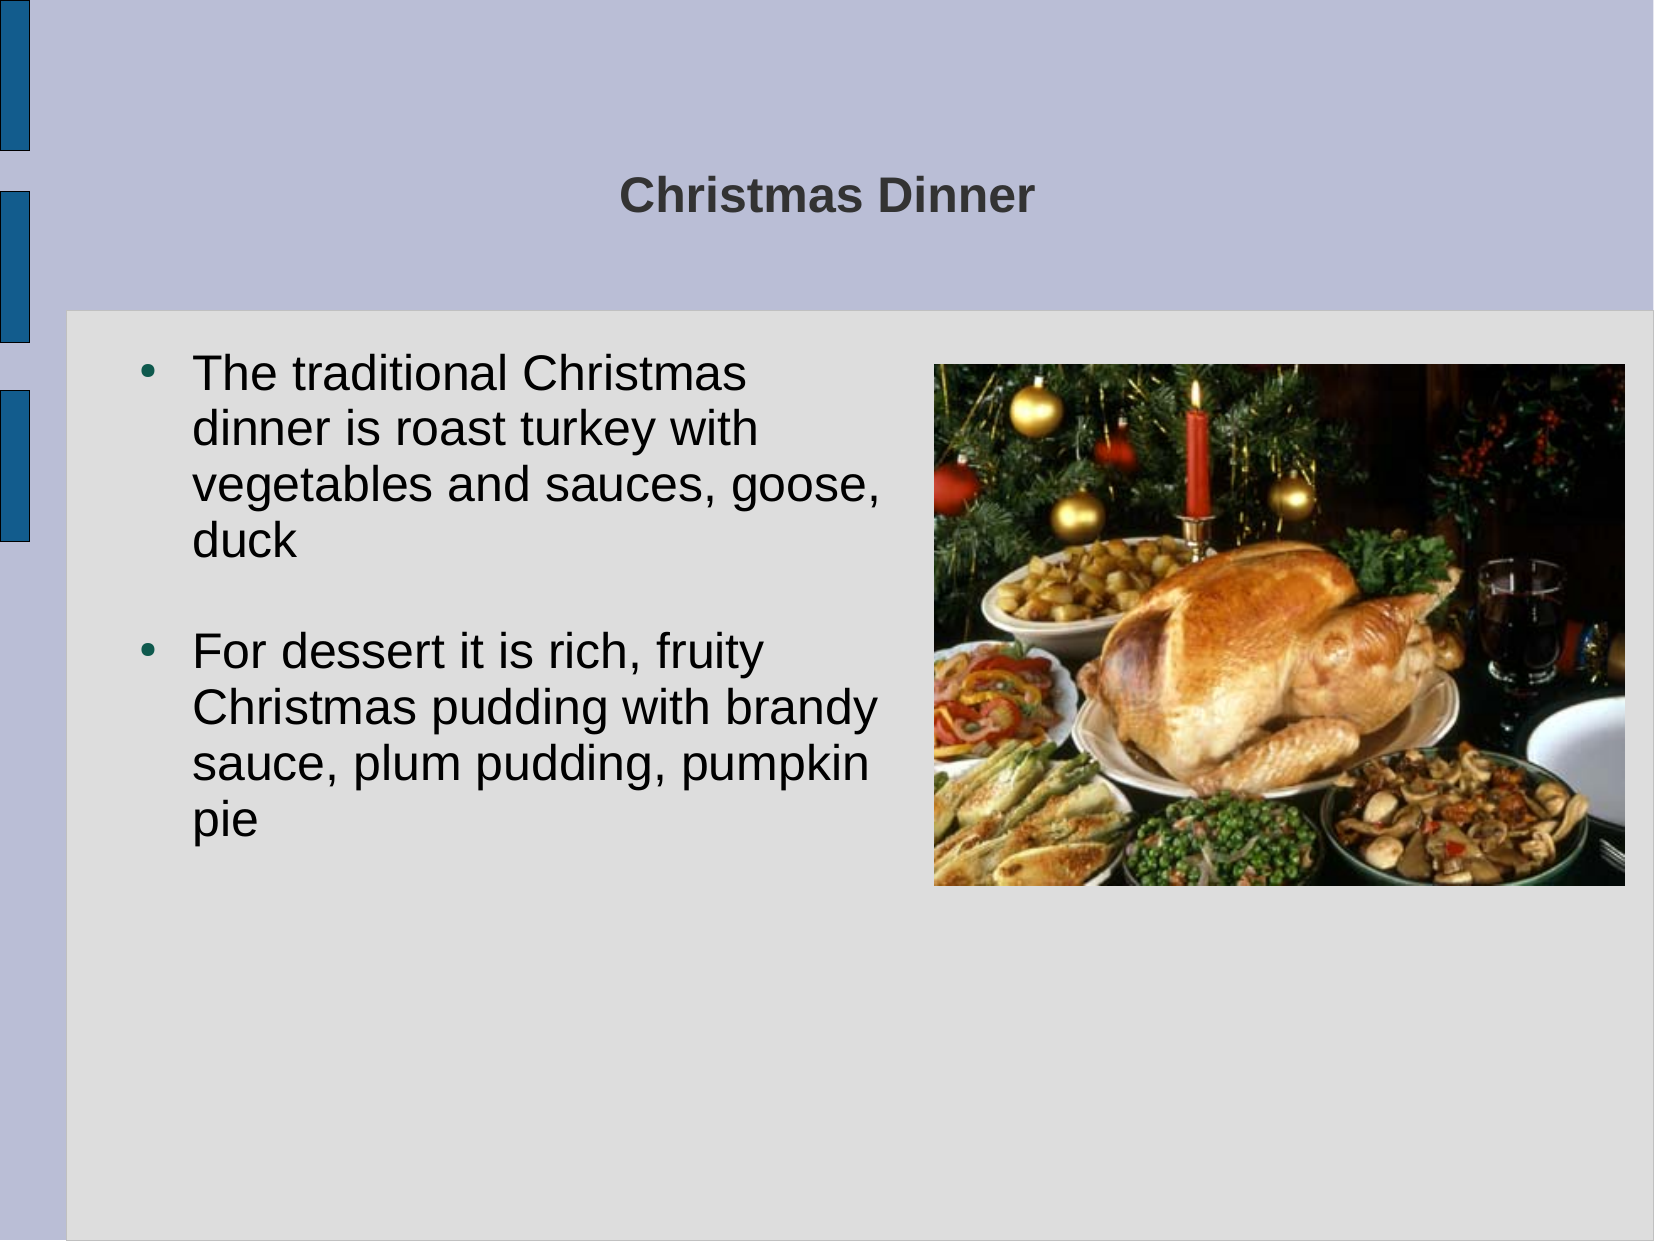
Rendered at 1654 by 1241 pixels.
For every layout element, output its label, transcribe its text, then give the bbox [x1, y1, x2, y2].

picture [934, 364, 1625, 886]
list The traditional Christmas dinner is roast turkey with vegetables and sauces, goose, duck For dessert it is rich, fruity Christmas pudding with brandy sauce, plum pudding, pumpkin pie [121, 344, 886, 1127]
title Christmas Dinner [121, 91, 1534, 299]
